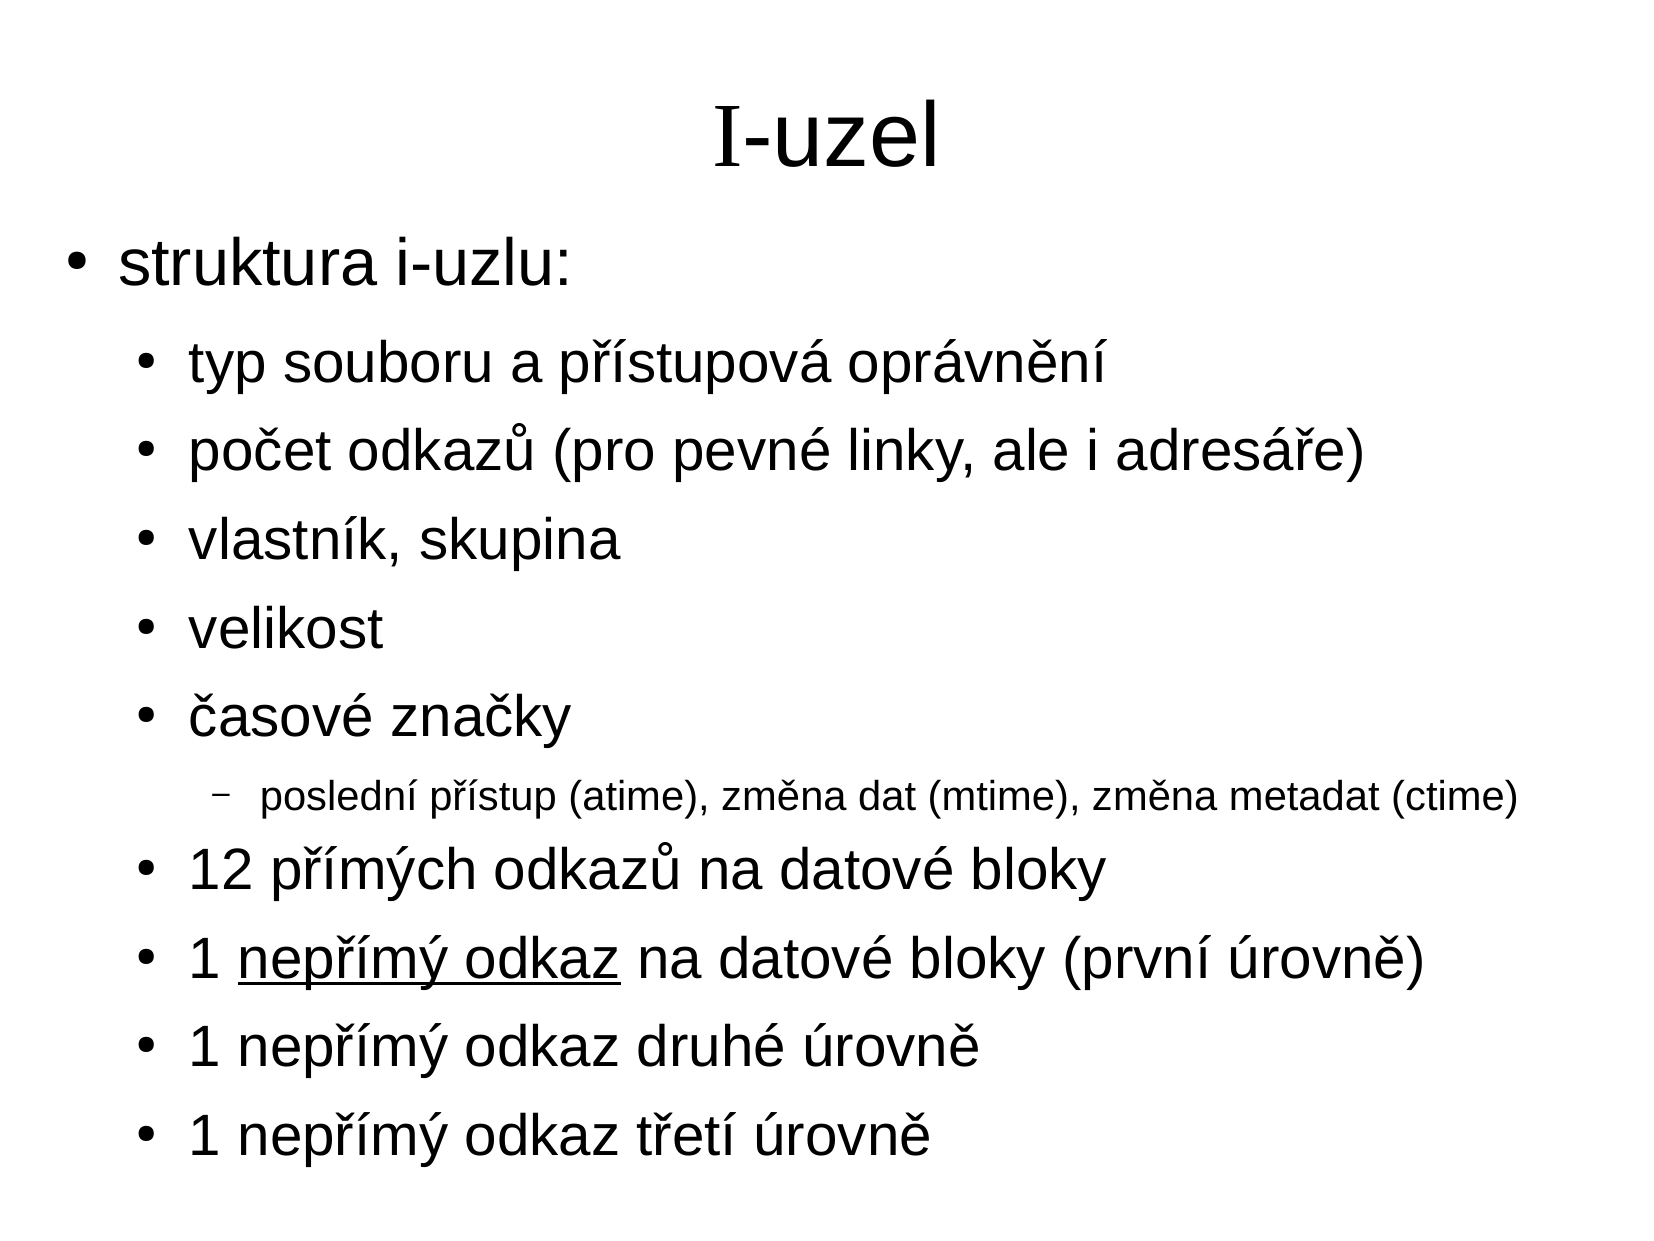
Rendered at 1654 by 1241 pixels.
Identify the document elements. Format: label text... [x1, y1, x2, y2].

list struktura i-uzlu: typ souboru a přístupová oprávnění počet odkazů (pro pevné linky, ale i adresáře) vlastník, skupina velikost časové značky poslední přístup (atime), změna dat (mtime), změna metadat (ctime) 12 přímých odkazů na datové bloky 1 nepřímý odkaz na datové bloky (první úrovně) 1 nepřímý odkaz druhé úrovně 1 nepřímý odkaz třetí úrovně [47, 225, 1619, 1167]
title I-uzel [82, 39, 1571, 225]
